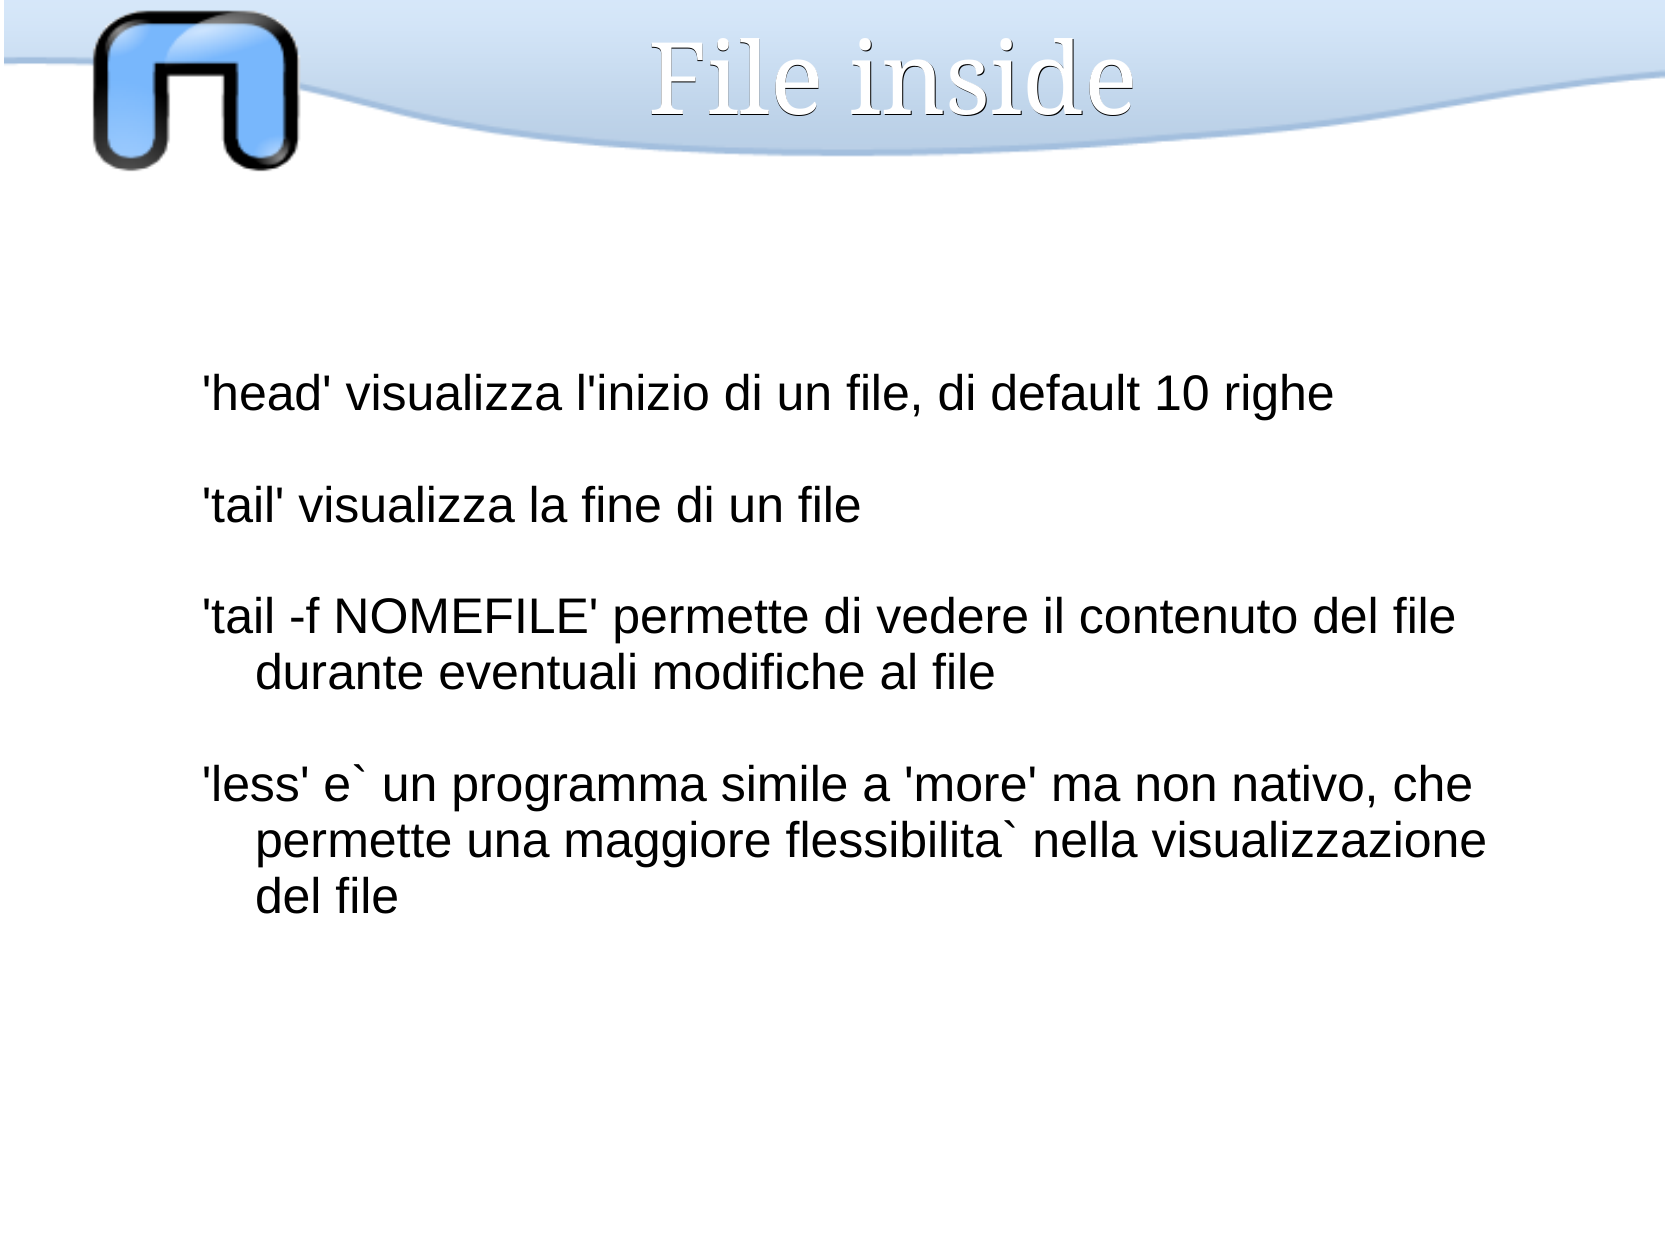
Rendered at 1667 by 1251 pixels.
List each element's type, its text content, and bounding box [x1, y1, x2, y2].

text_box File inside [373, 0, 1497, 159]
picture [0, 0, 1667, 1251]
list 'head' visualizza l'inizio di un file, di default 10 righe 'tail' visualizza la fine di un file 'tail -f NOMEFILE' permette di vedere il contenuto del file durante eventuali modifiche al file 'less' e` un programma simile a 'more' ma non nativo, che permette una maggiore flessibilita` nella visualizzazione del file [184, 364, 1526, 1037]
